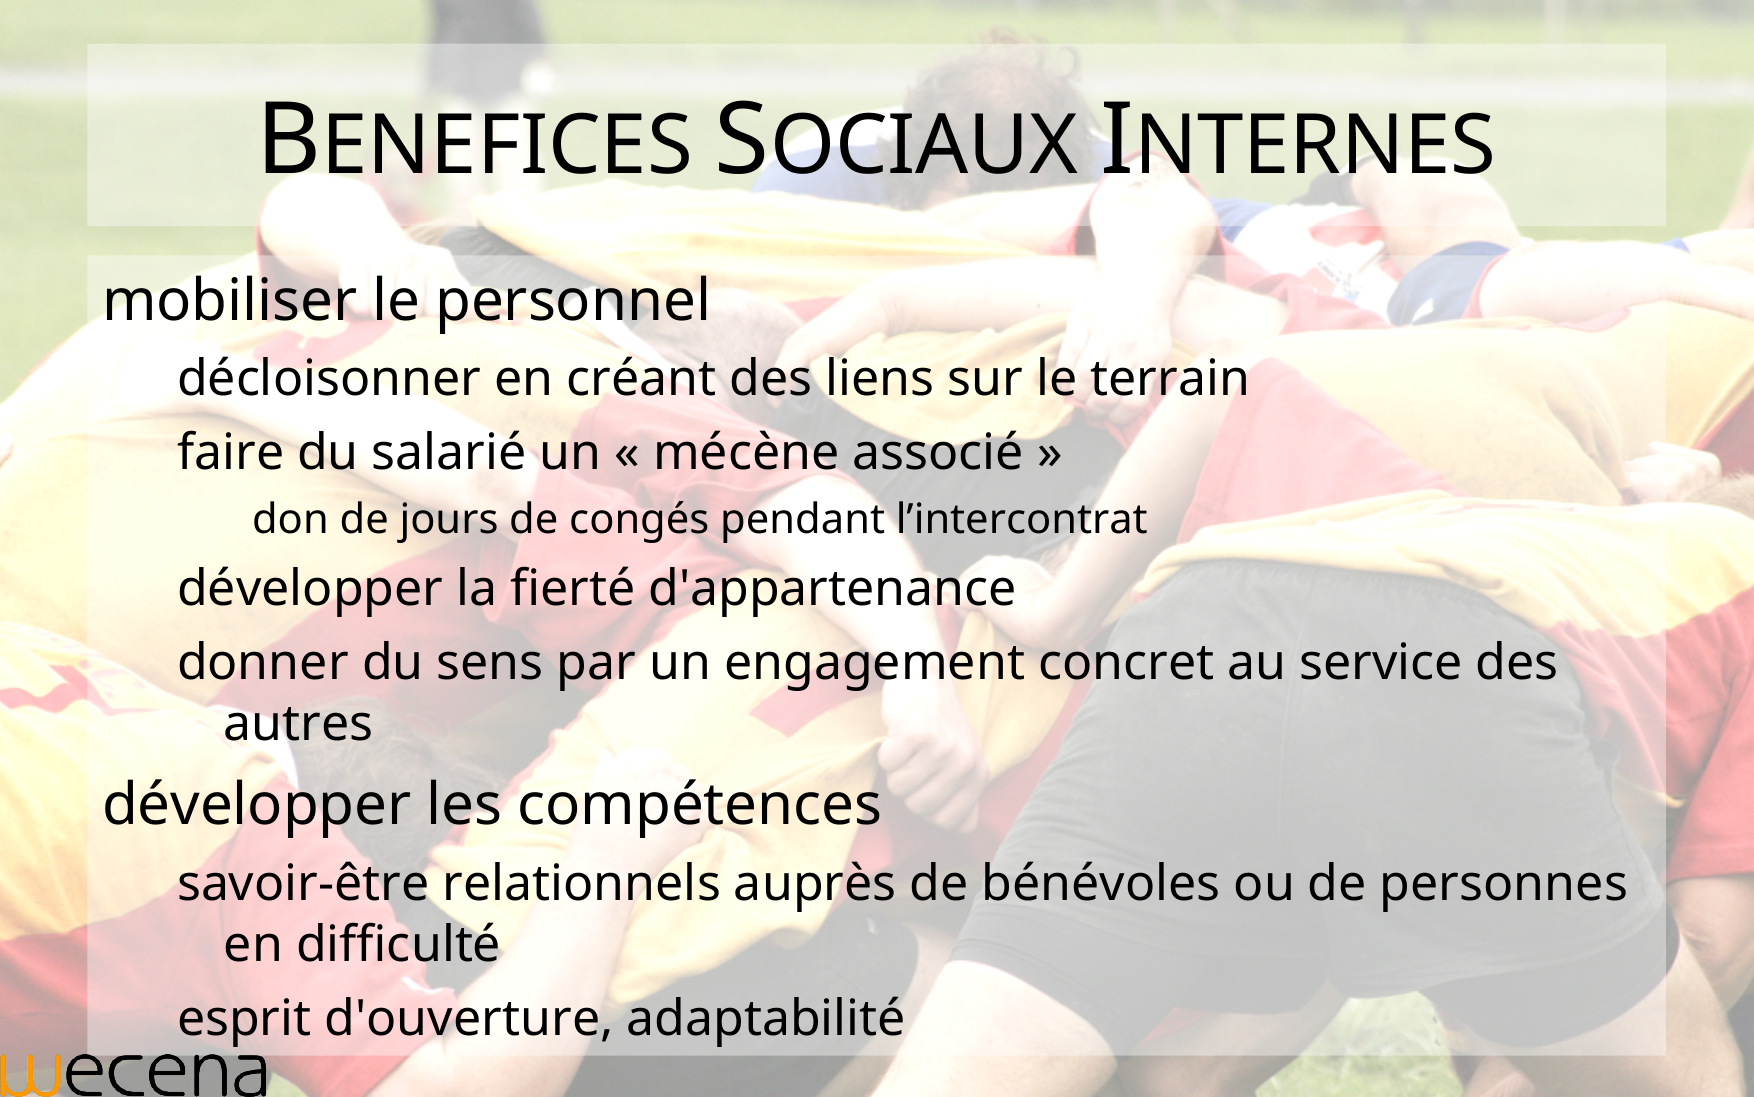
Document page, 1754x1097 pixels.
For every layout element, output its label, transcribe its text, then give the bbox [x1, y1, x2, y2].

picture [0, 0, 1754, 1097]
title BENEFICES SOCIAUX INTERNES [87, 43, 1666, 227]
list mobiliser le personnel décloisonner en créant des liens sur le terrain faire du salarié un « mécène associé » don de jours de congés pendant l’intercontrat développer la fierté d'appartenance donner du sens par un engagement concret au service des autres développer les compétences savoir-être relationnels auprès de bénévoles ou de personnes en difficulté esprit d'ouverture, adaptabilité [87, 255, 1666, 1034]
